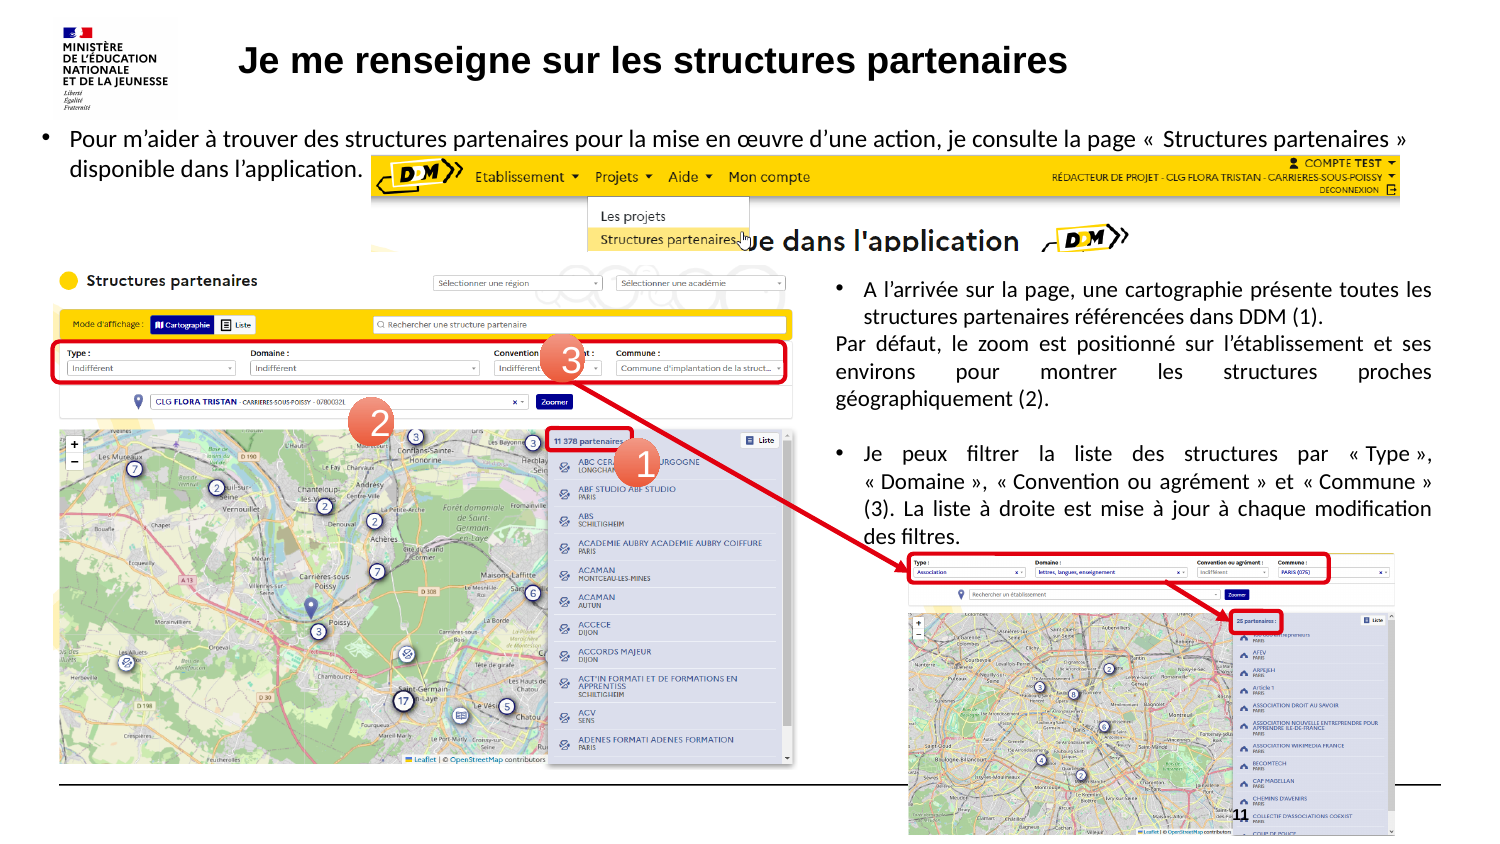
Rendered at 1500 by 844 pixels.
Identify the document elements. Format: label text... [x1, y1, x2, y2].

picture [53, 383, 798, 770]
picture [1233, 613, 1279, 630]
picture [53, 17, 178, 114]
text_box Je me renseigne sur les structures partenaires [223, 28, 1117, 89]
picture [371, 190, 1400, 252]
slide_number <numéro> [1027, 784, 1249, 844]
picture [575, 344, 783, 380]
picture [55, 344, 550, 380]
text_box A l’arrivée sur la page, une cartographie présente toutes les structures partenaires référencées dans DDM (1). Par défaut, le zoom est positionné sur l’établissement et ses environs pour montrer les structures proches géographiquement (2). Je peux filtrer la liste des structures par « Type », « Domaine », « Convention ou agrément » et « Commune » (3). La liste à droite est mise à jour à chaque modification des filtres. [820, 266, 1448, 584]
text_box Pour m’aider à trouver des structures partenaires pour la mise en œuvre d’une action, je consulte la page « Structures partenaires » disponible dans l’application. [26, 114, 1459, 190]
picture [53, 265, 798, 506]
text_box 2 [348, 397, 394, 447]
picture [908, 584, 1395, 836]
text_box 1 [614, 438, 660, 488]
text_box 3 [539, 333, 586, 383]
